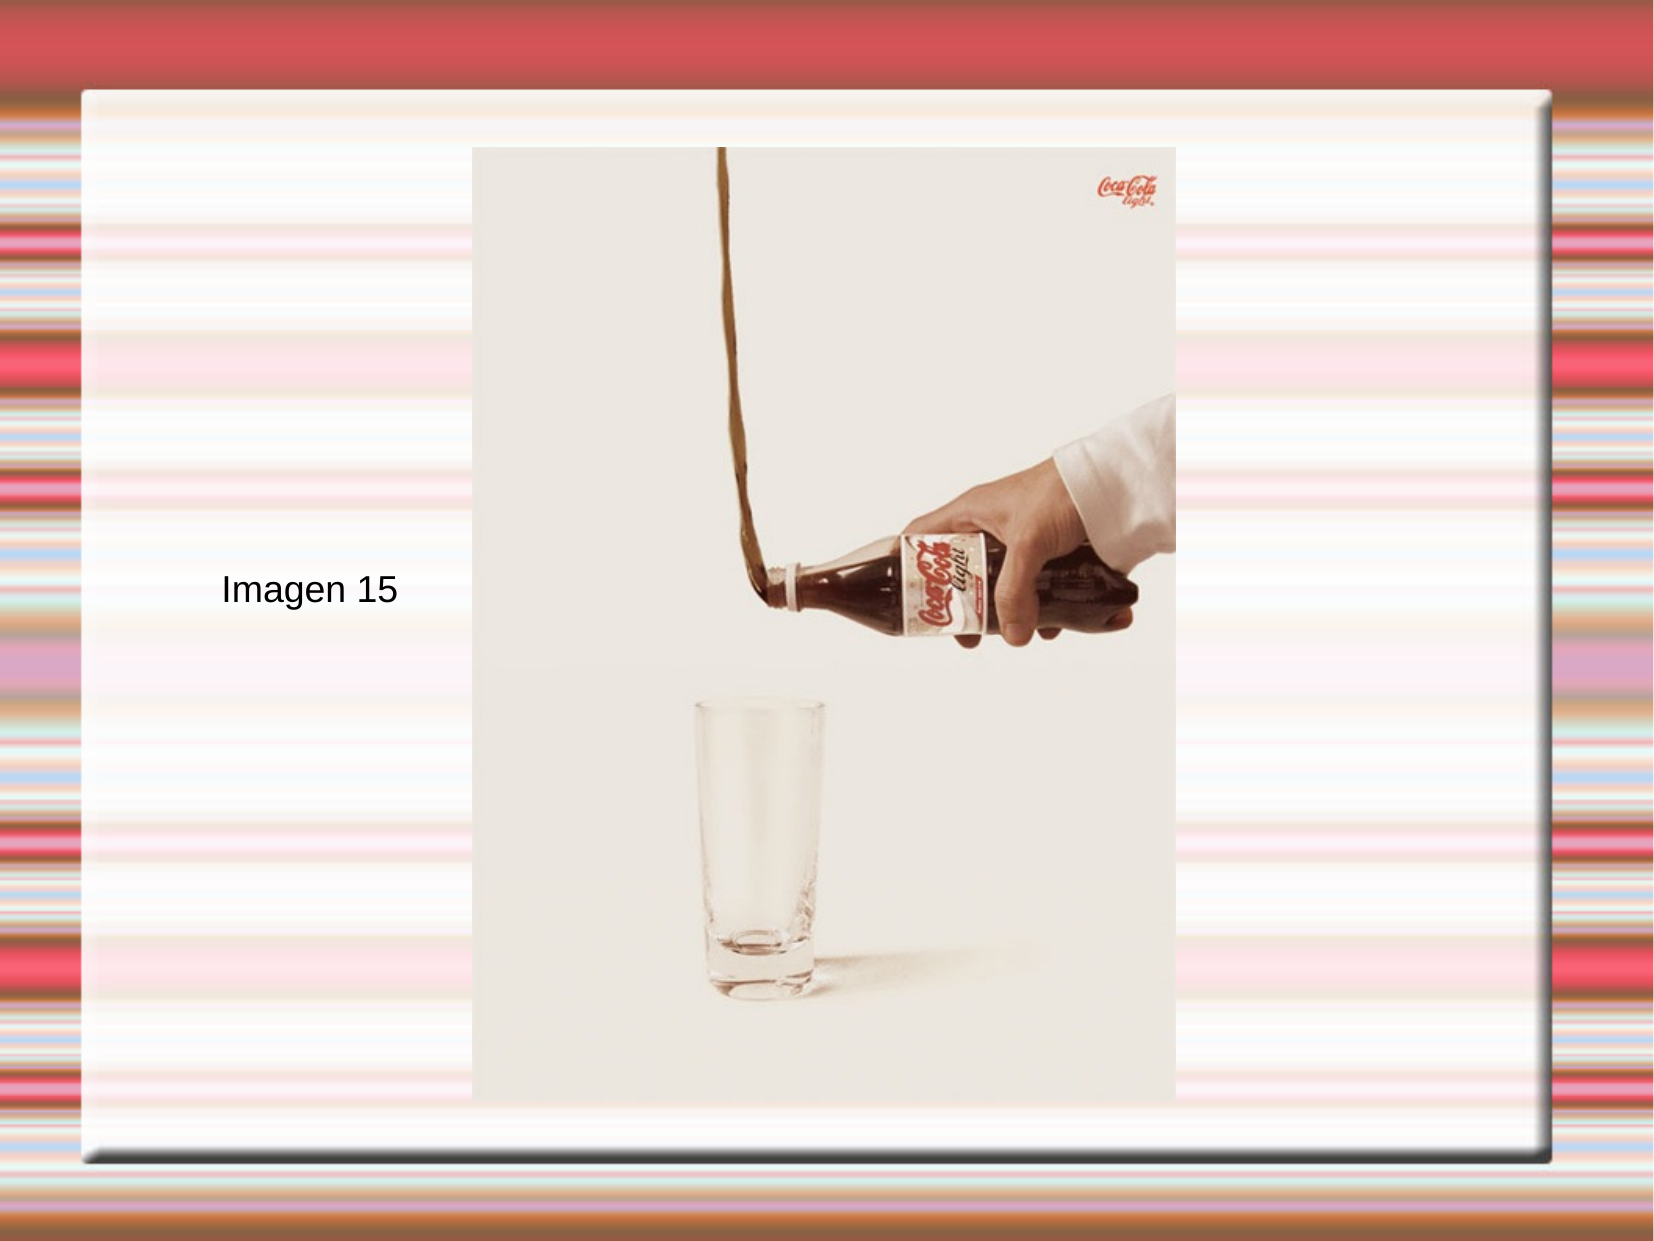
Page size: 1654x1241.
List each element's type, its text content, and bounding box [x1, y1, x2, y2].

picture [0, 0, 1654, 1241]
text_box Imagen 15 [206, 561, 443, 618]
